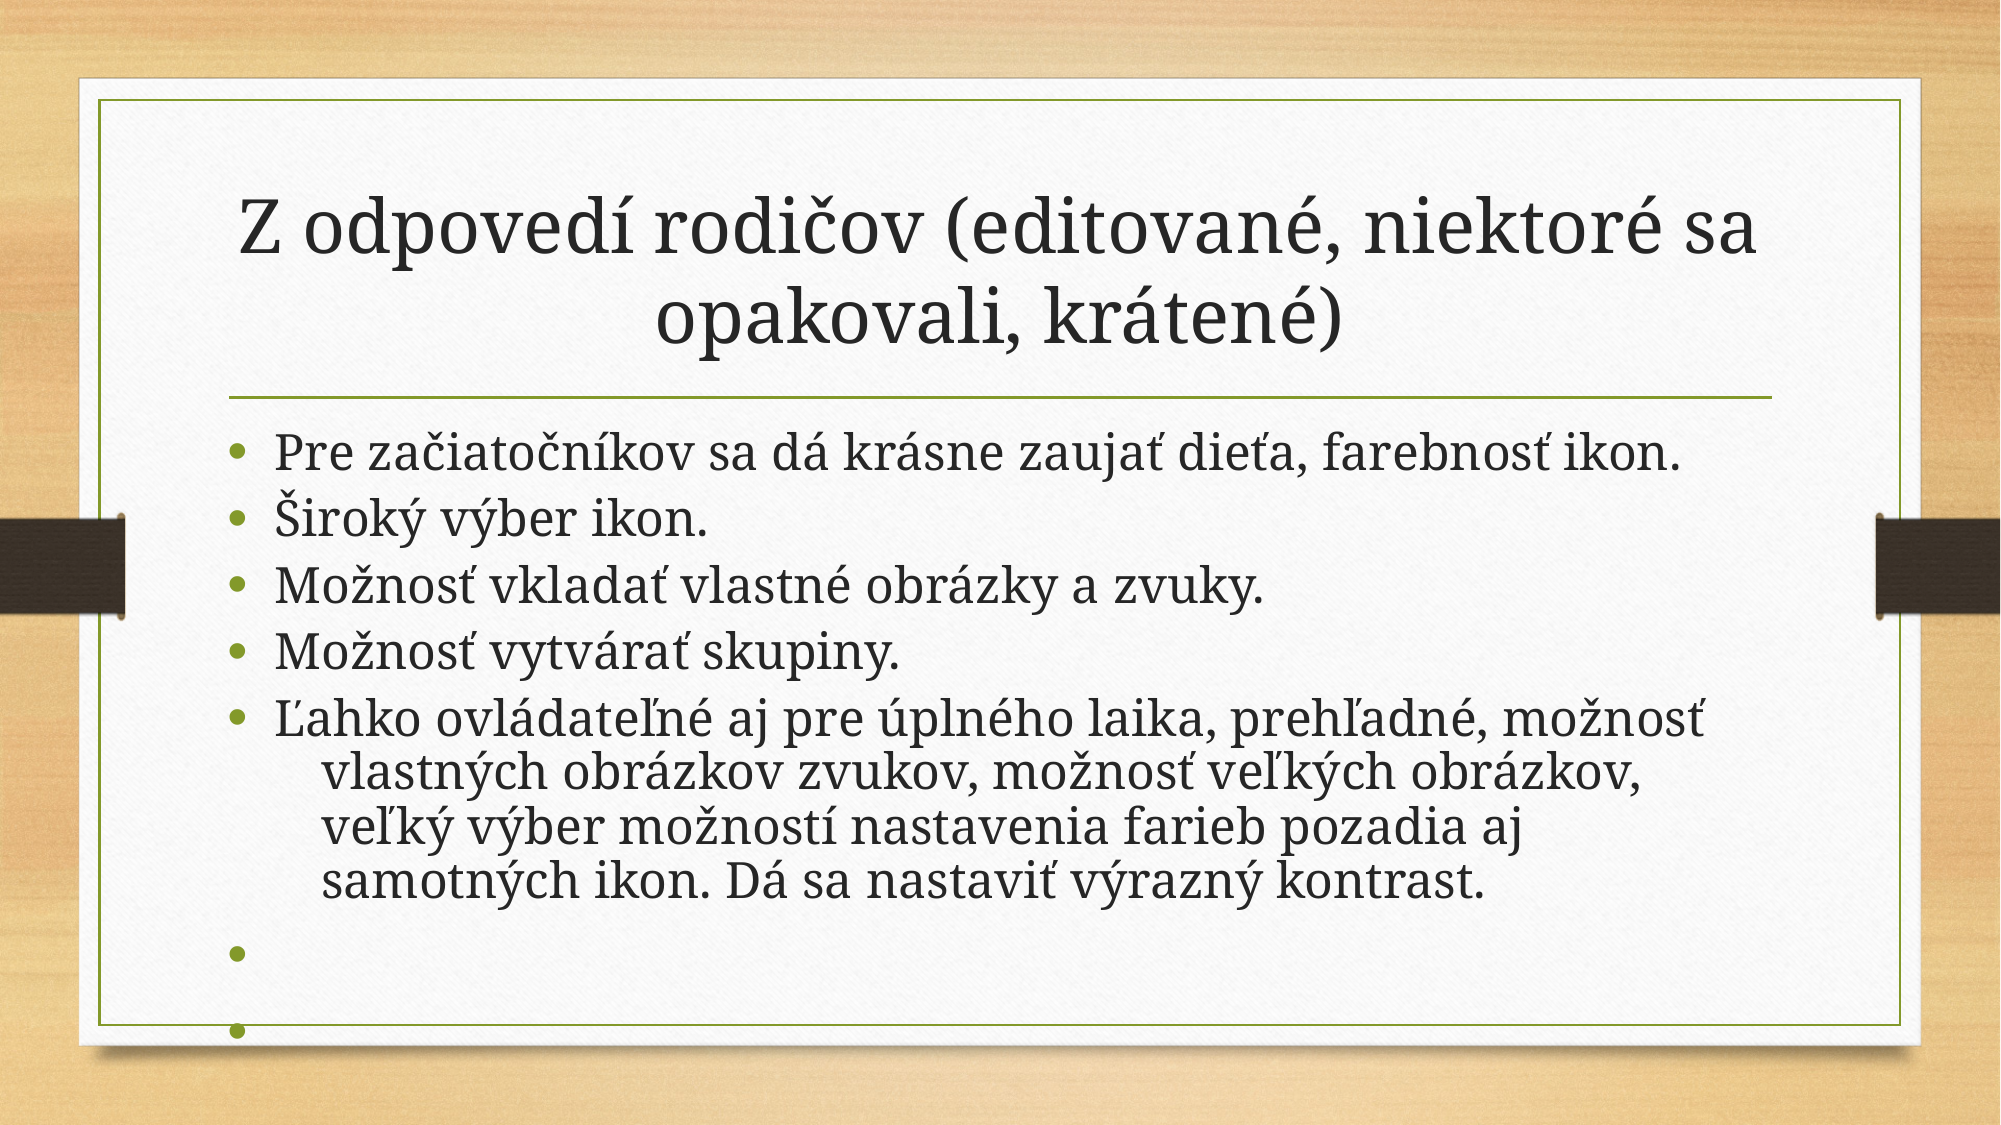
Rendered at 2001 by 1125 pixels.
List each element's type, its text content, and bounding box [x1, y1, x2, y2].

list Pre začiatočníkov sa dá krásne zaujať dieťa, farebnosť ikon. Široký výber ikon. Možnosť vkladať vlastné obrázky a zvuky. Možnosť vytvárať skupiny. Ľahko ovládateľné aj pre úplného laika, prehľadné, možnosť vlastných obrázkov zvukov, možnosť veľkých obrázkov, veľký výber možností nastavenia farieb pozadia aj samotných ikon. Dá sa nastaviť výrazný kontrast. [212, 419, 1788, 964]
title Z odpovedí rodičov (editované, niektoré sa opakovali, krátené) [212, 161, 1788, 376]
